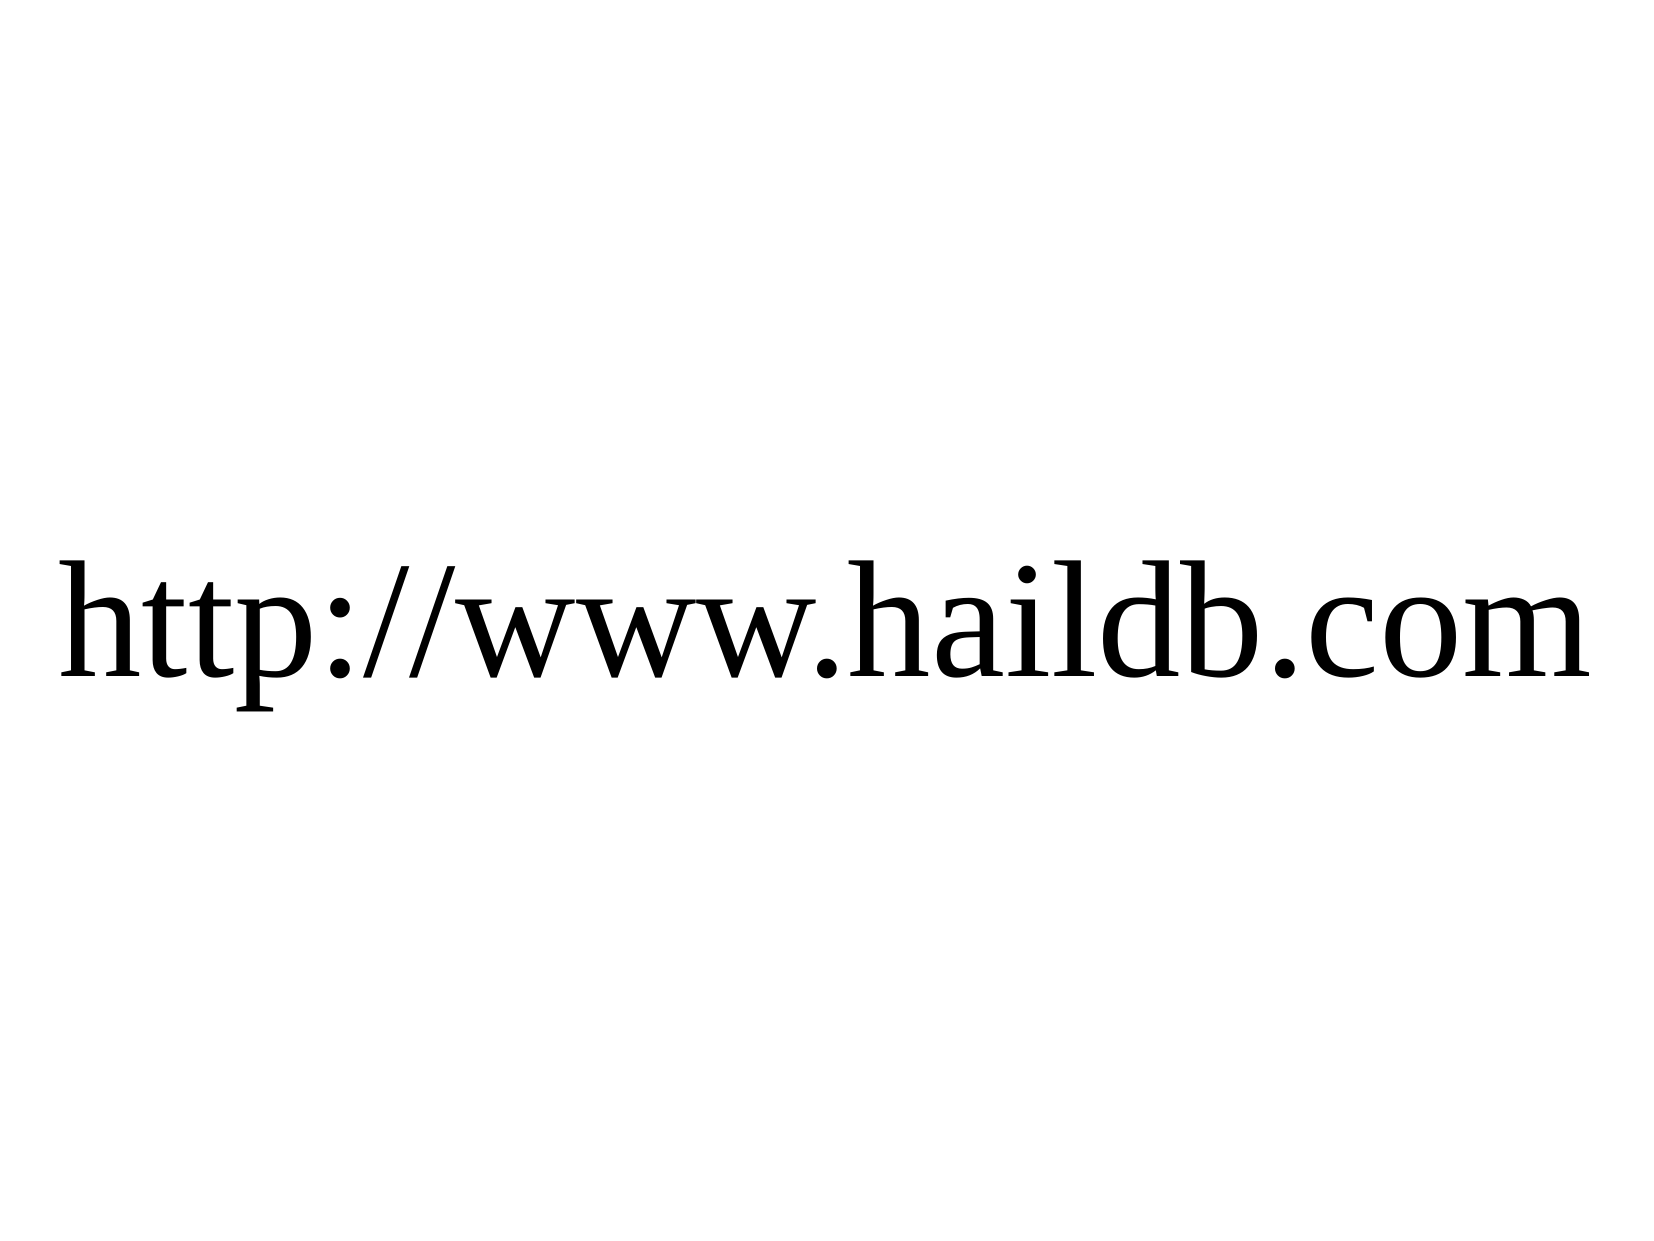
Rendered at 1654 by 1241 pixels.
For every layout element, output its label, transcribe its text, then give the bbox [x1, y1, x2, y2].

title http://www.haildb.com [0, 516, 1654, 724]
